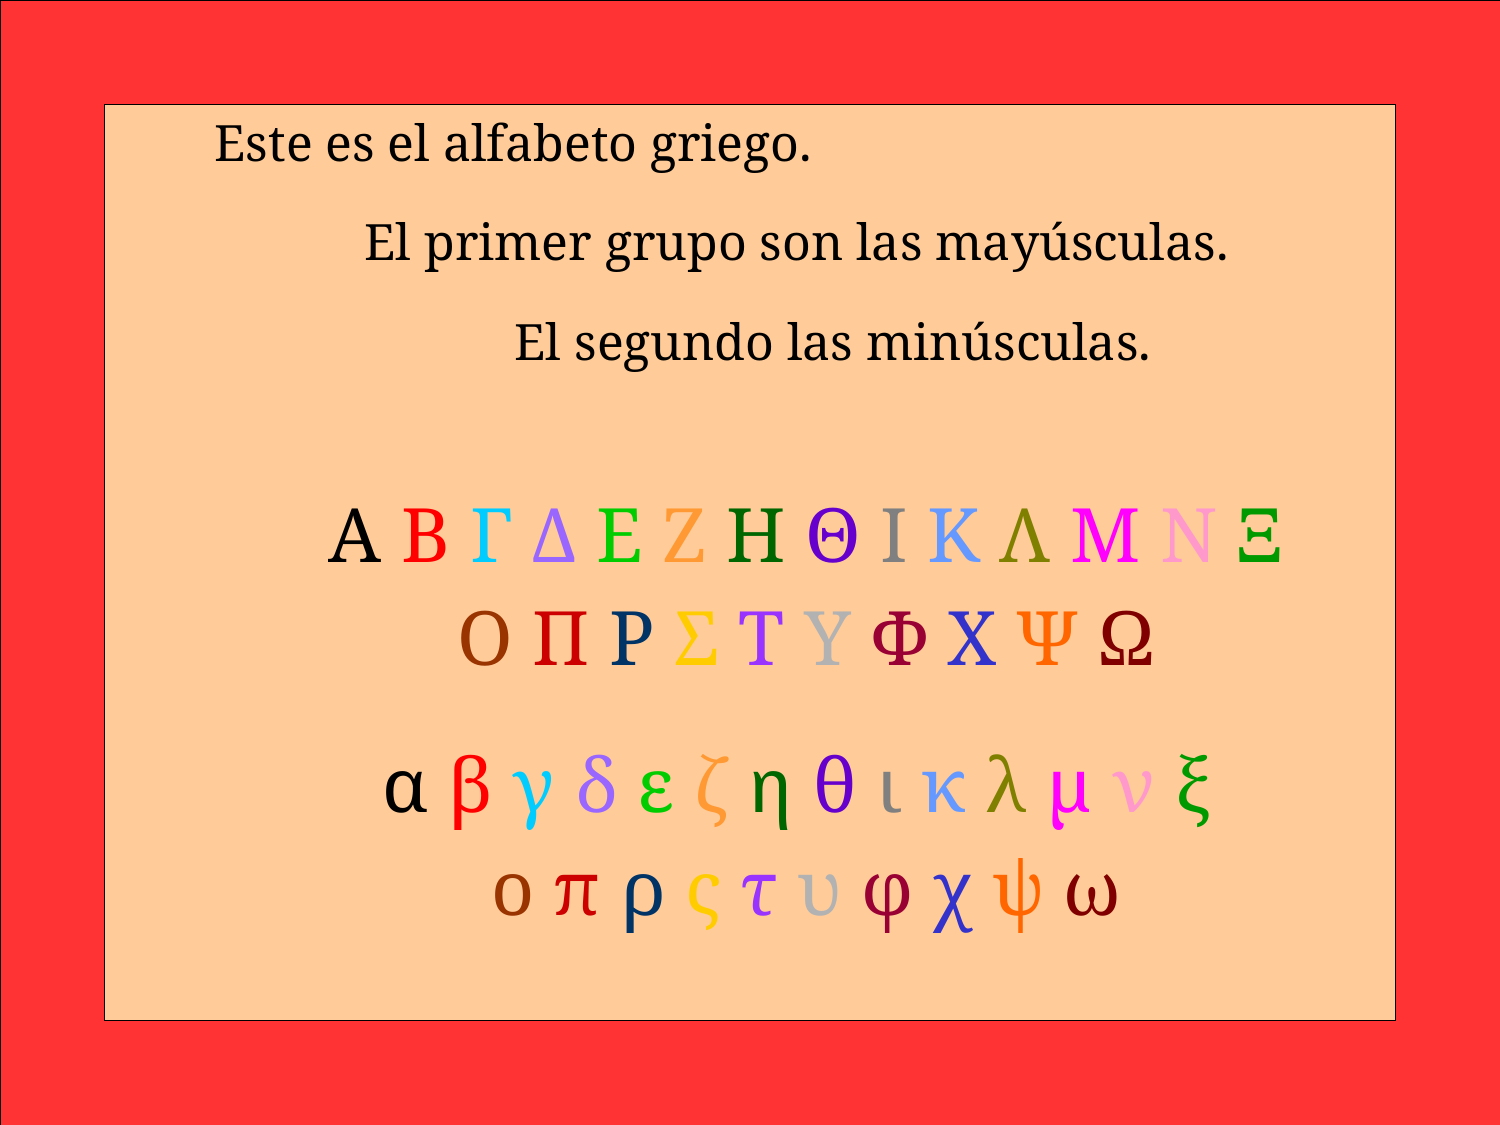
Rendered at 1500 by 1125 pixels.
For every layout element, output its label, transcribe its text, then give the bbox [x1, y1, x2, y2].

text_box [0, 0, 1500, 1125]
text_box α β γ δ ε ζ η θ ι κ λ μ ν ξ ο π ρ ς τ υ φ χ ψ ω [312, 724, 1300, 1020]
text_box Α Β Γ Δ Ε Ζ Η Θ Ι Κ Λ Μ Ν Ξ Ο Π Ρ Σ Τ Υ Φ Χ Ψ Ω [312, 474, 1300, 724]
text_box Este es el alfabeto griego. El primer grupo son las mayúsculas. El segundo las minúsculas. [200, 105, 1301, 383]
